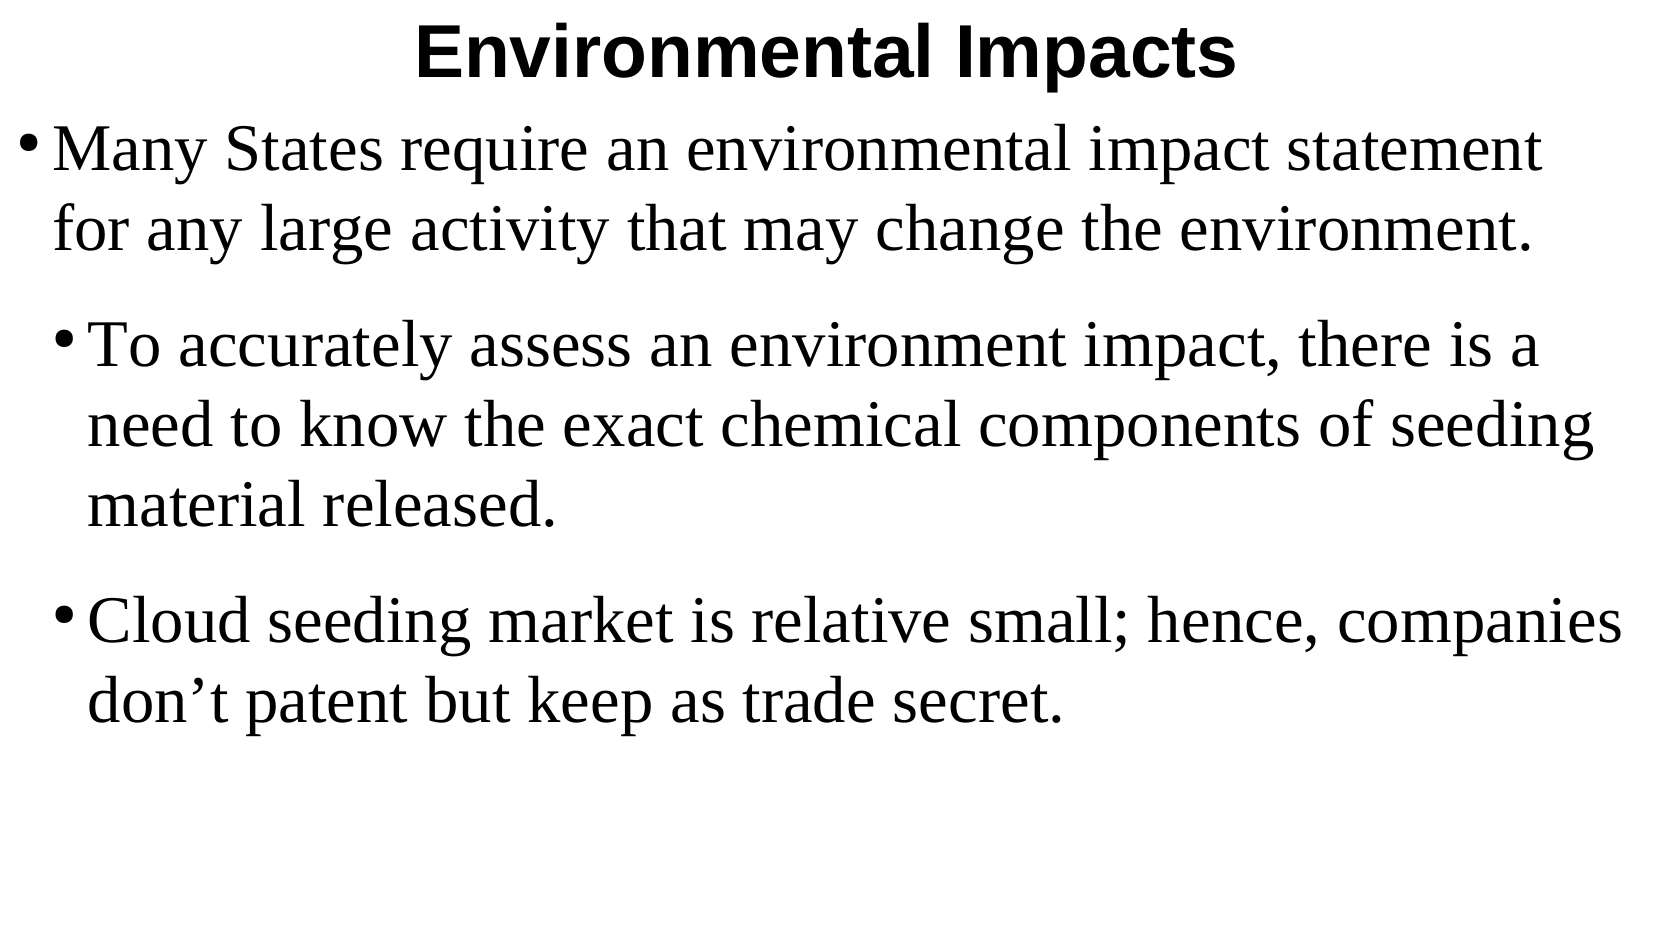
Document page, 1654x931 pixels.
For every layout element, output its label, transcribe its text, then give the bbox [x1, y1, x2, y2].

title Environmental Impacts [0, 0, 1654, 106]
text_box Many States require an environmental impact statement for any large activity that may change the environment. To accurately assess an environment impact, there is a need to know the exact chemical components of seeding material released. Cloud seeding market is relative small; hence, companies don’t patent but keep as trade secret. [2, 96, 1654, 744]
